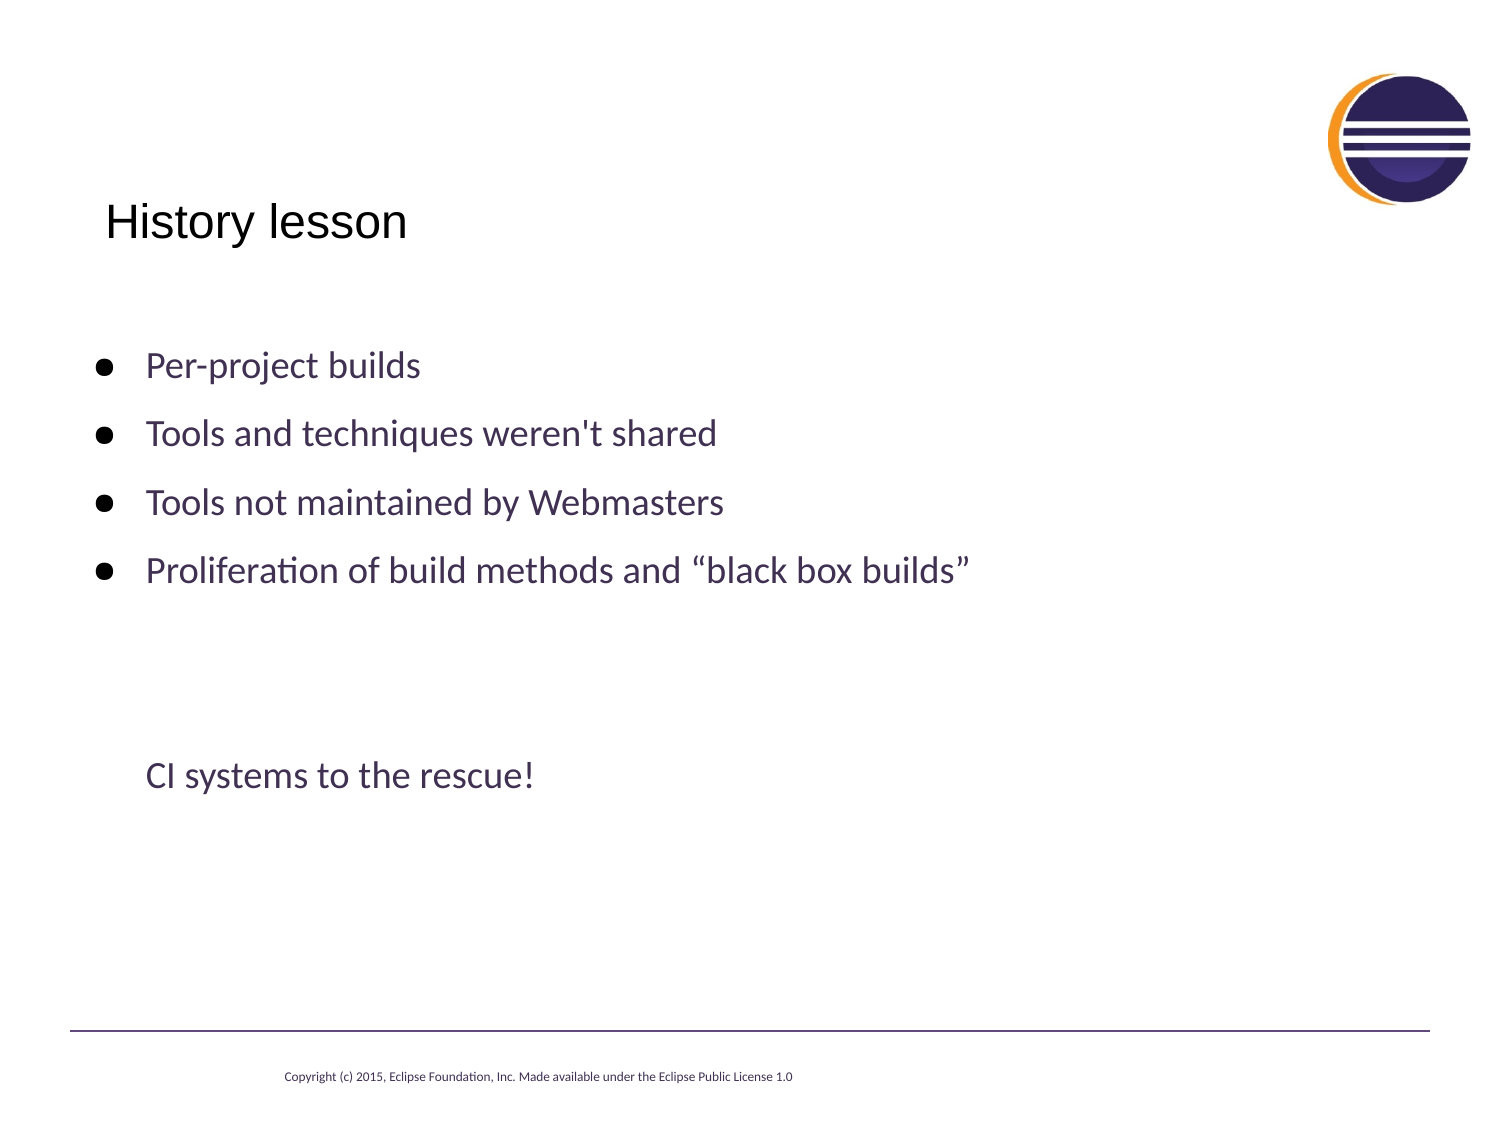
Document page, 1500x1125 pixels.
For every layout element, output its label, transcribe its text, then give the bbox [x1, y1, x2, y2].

title History lesson [105, 88, 1380, 330]
list Per-project builds Tools and techniques weren't shared Tools not maintained by Webmasters Proliferation of build methods and “black box builds” CI systems to the rescue! [75, 349, 1425, 916]
picture [1328, 68, 1471, 210]
